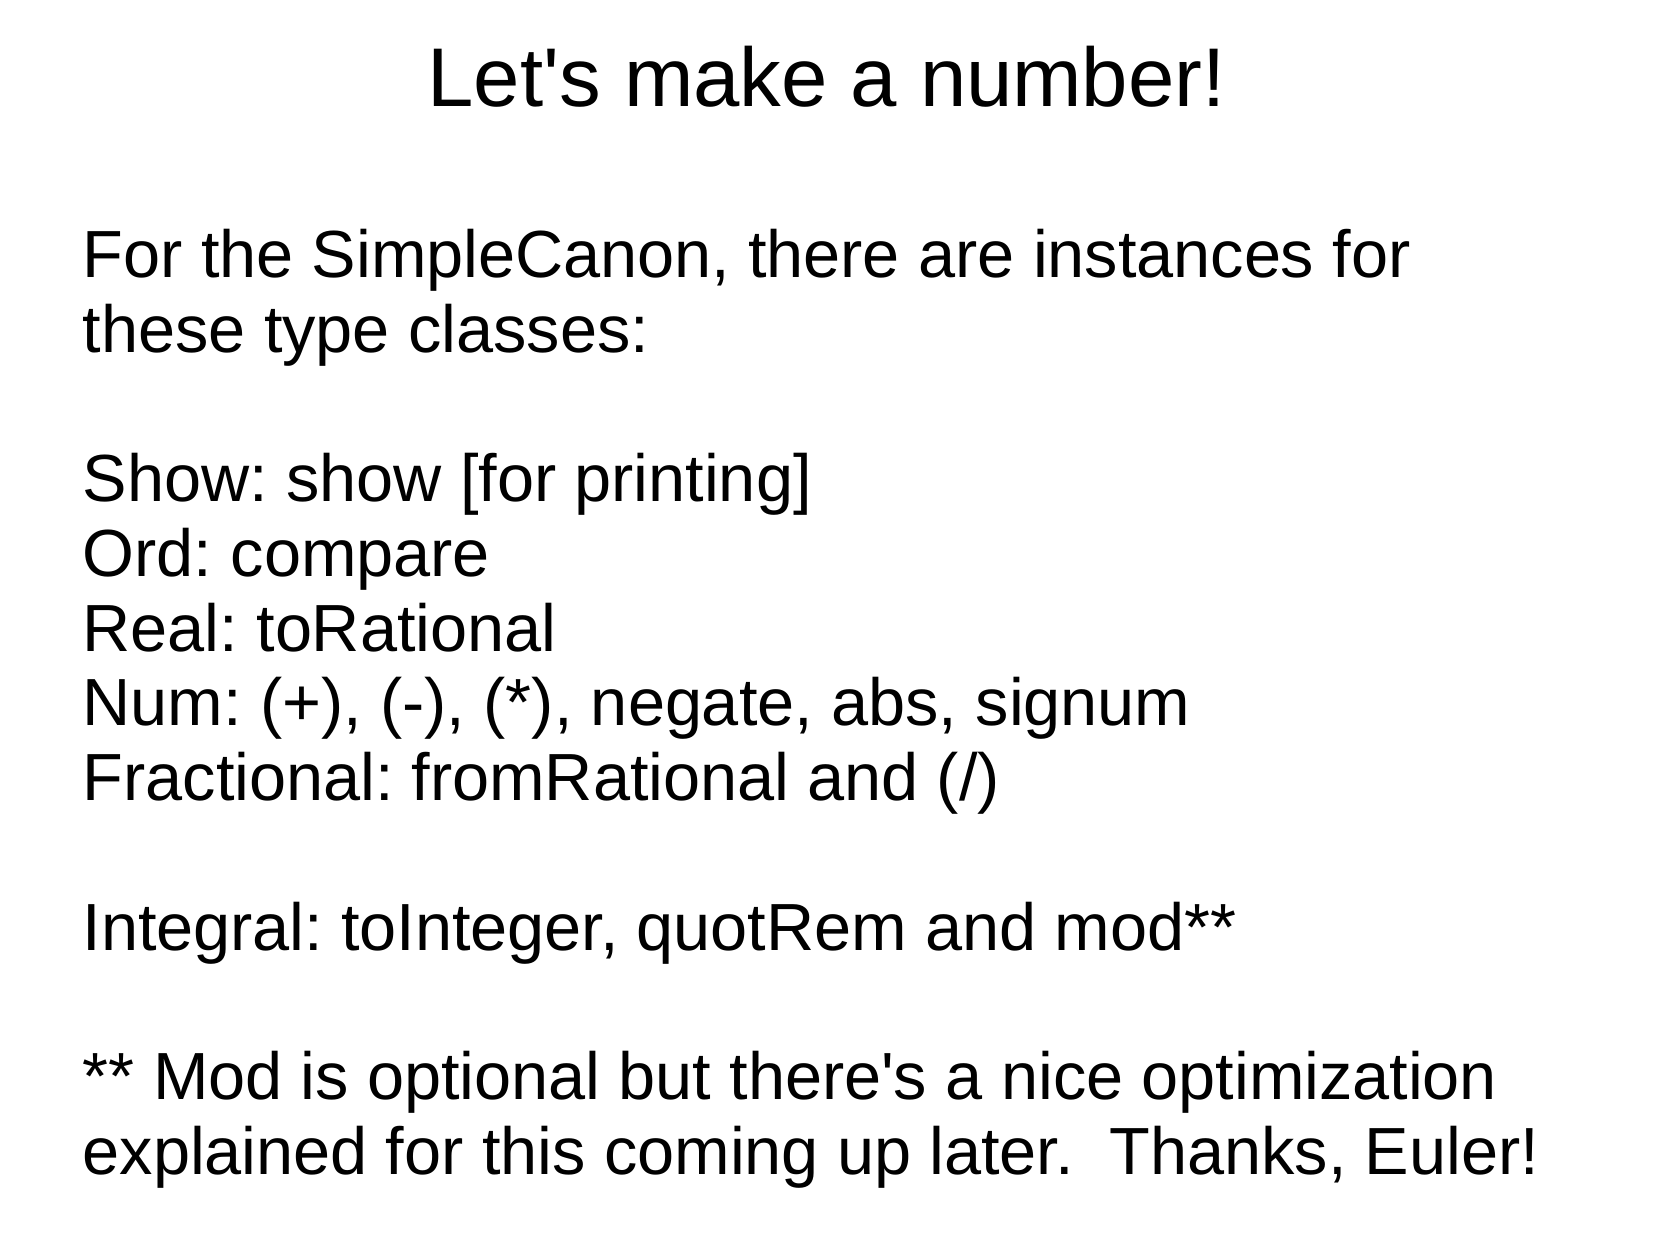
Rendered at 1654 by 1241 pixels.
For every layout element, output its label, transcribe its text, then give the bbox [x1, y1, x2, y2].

subtitle Let's make a number! For the SimpleCanon, there are instances for these type classes: Show: show [for printing] Ord: compare Real: toRational Num: (+), (-), (*), negate, abs, signum Fractional: fromRational and (/) Integral: toInteger, quotRem and mod** ** Mod is optional but there's a nice optimization explained for this coming up later. Thanks, Euler! [82, 32, 1571, 1188]
